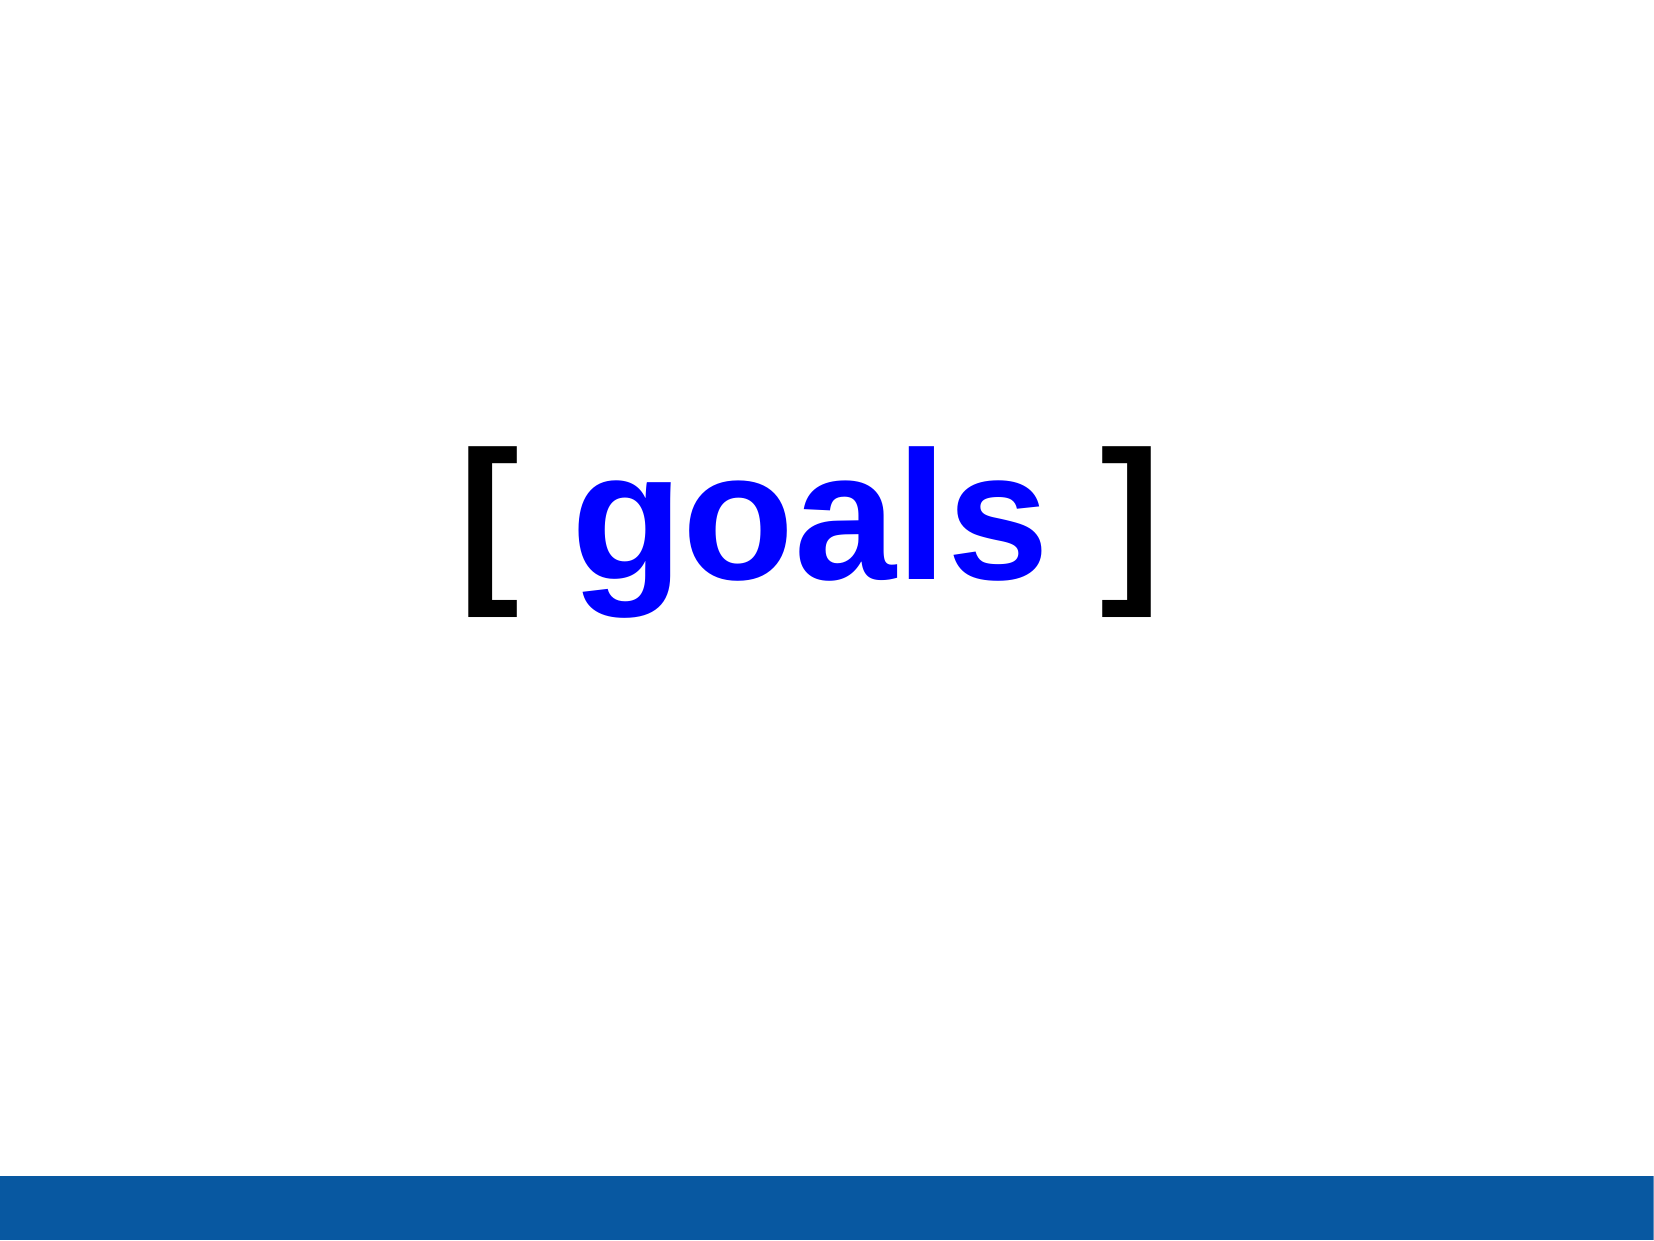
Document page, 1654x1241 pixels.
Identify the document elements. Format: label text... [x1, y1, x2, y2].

title [ goals ] [0, 413, 1654, 619]
picture [0, 1176, 1654, 1240]
